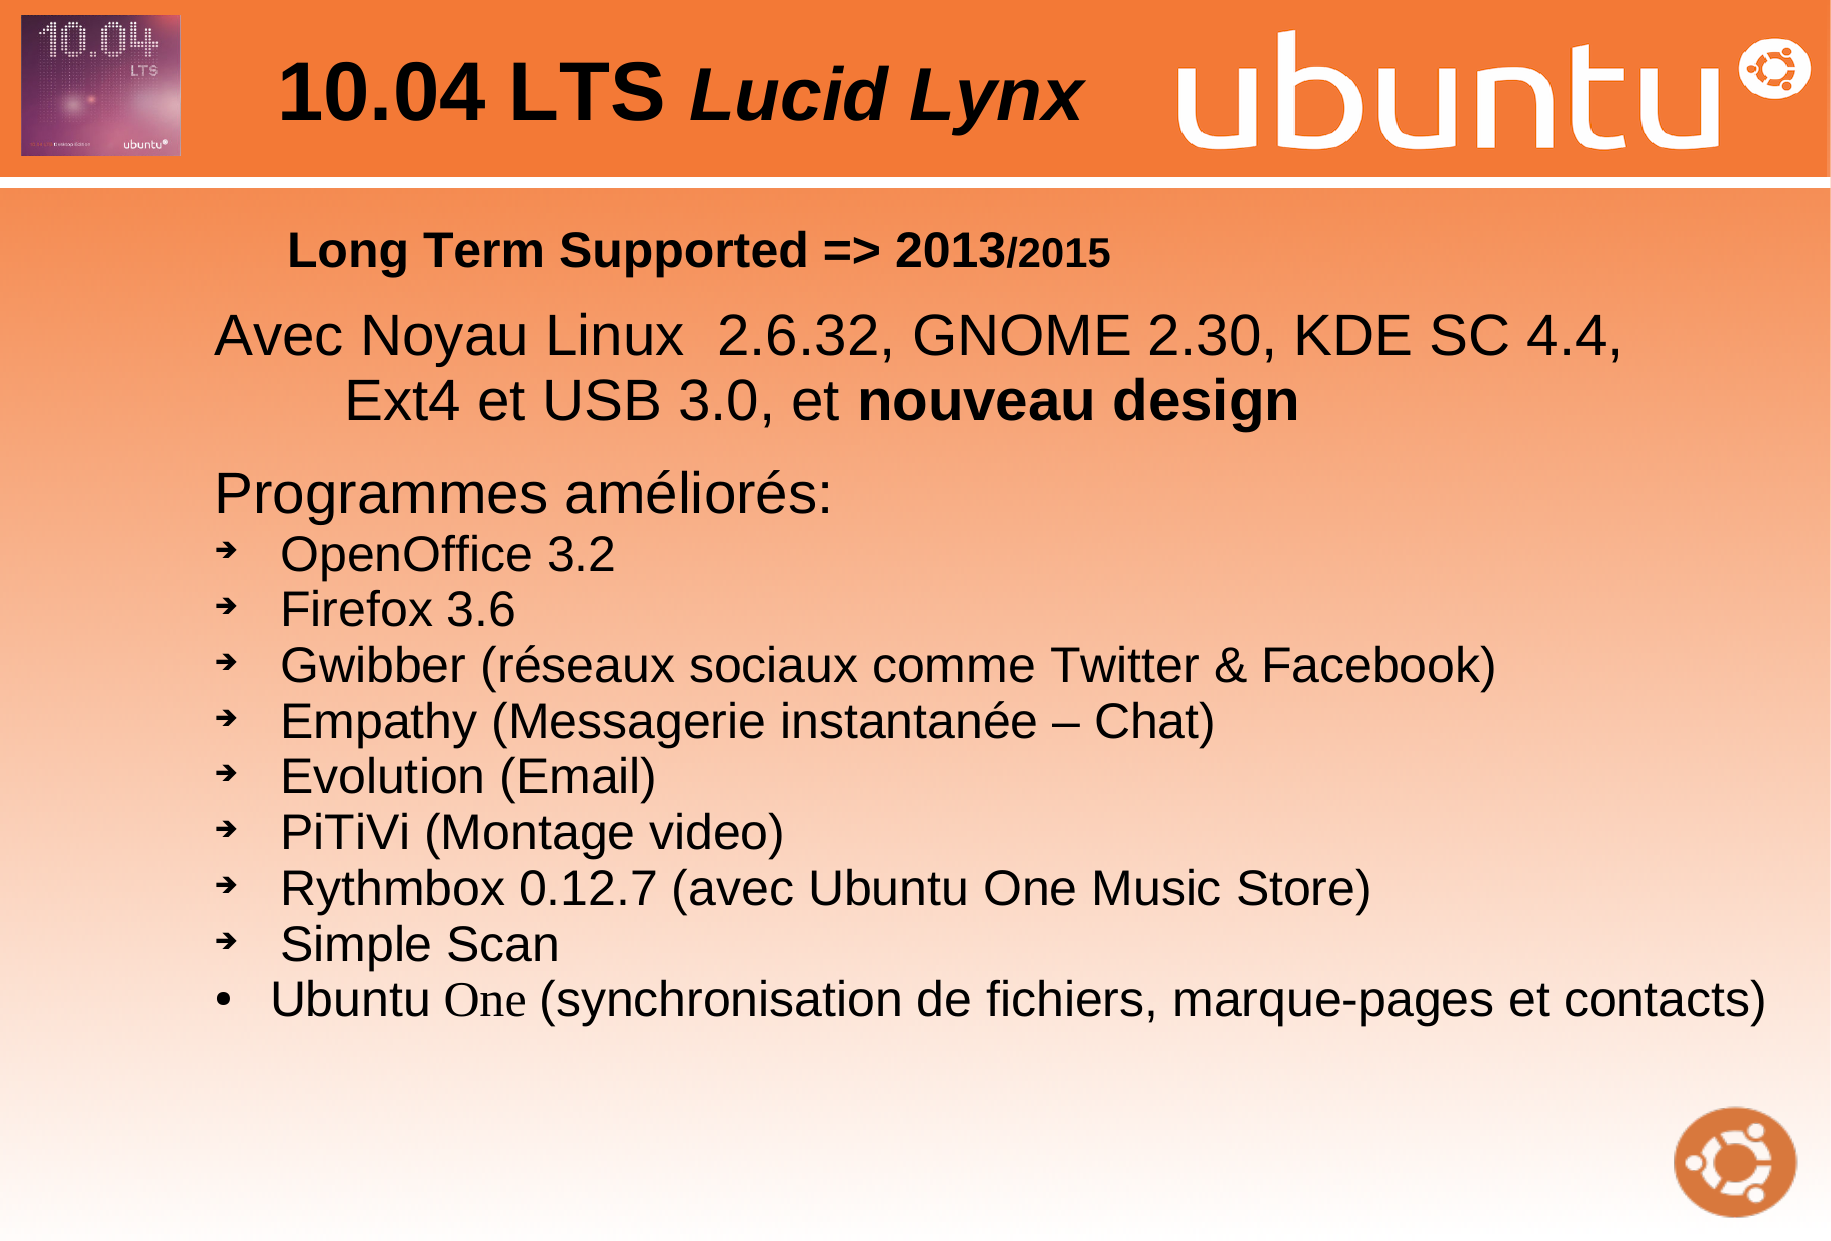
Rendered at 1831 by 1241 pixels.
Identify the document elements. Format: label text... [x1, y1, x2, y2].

text_box 10.04 LTS Lucid Lynx [203, 23, 1159, 147]
text_box Long Term Supported => 2013/2015 [272, 210, 1213, 290]
text_box Avec Noyau Linux 2.6.32, GNOME 2.30, KDE SC 4.4, Ext4 et USB 3.0, et nouveau design Programmes améliorés: OpenOffice 3.2 Firefox 3.6 Gwibber (réseaux sociaux comme Twitter & Facebook) Empathy (Messagerie instantanée – Chat) Evolution (Email) PiTiVi (Montage video) Rythmbox 0.12.7 (avec Ubuntu One Music Store) Simple Scan Ubuntu One (synchronisation de fichiers, marque-pages et contacts) [199, 295, 1783, 1111]
picture [0, 0, 1831, 1241]
